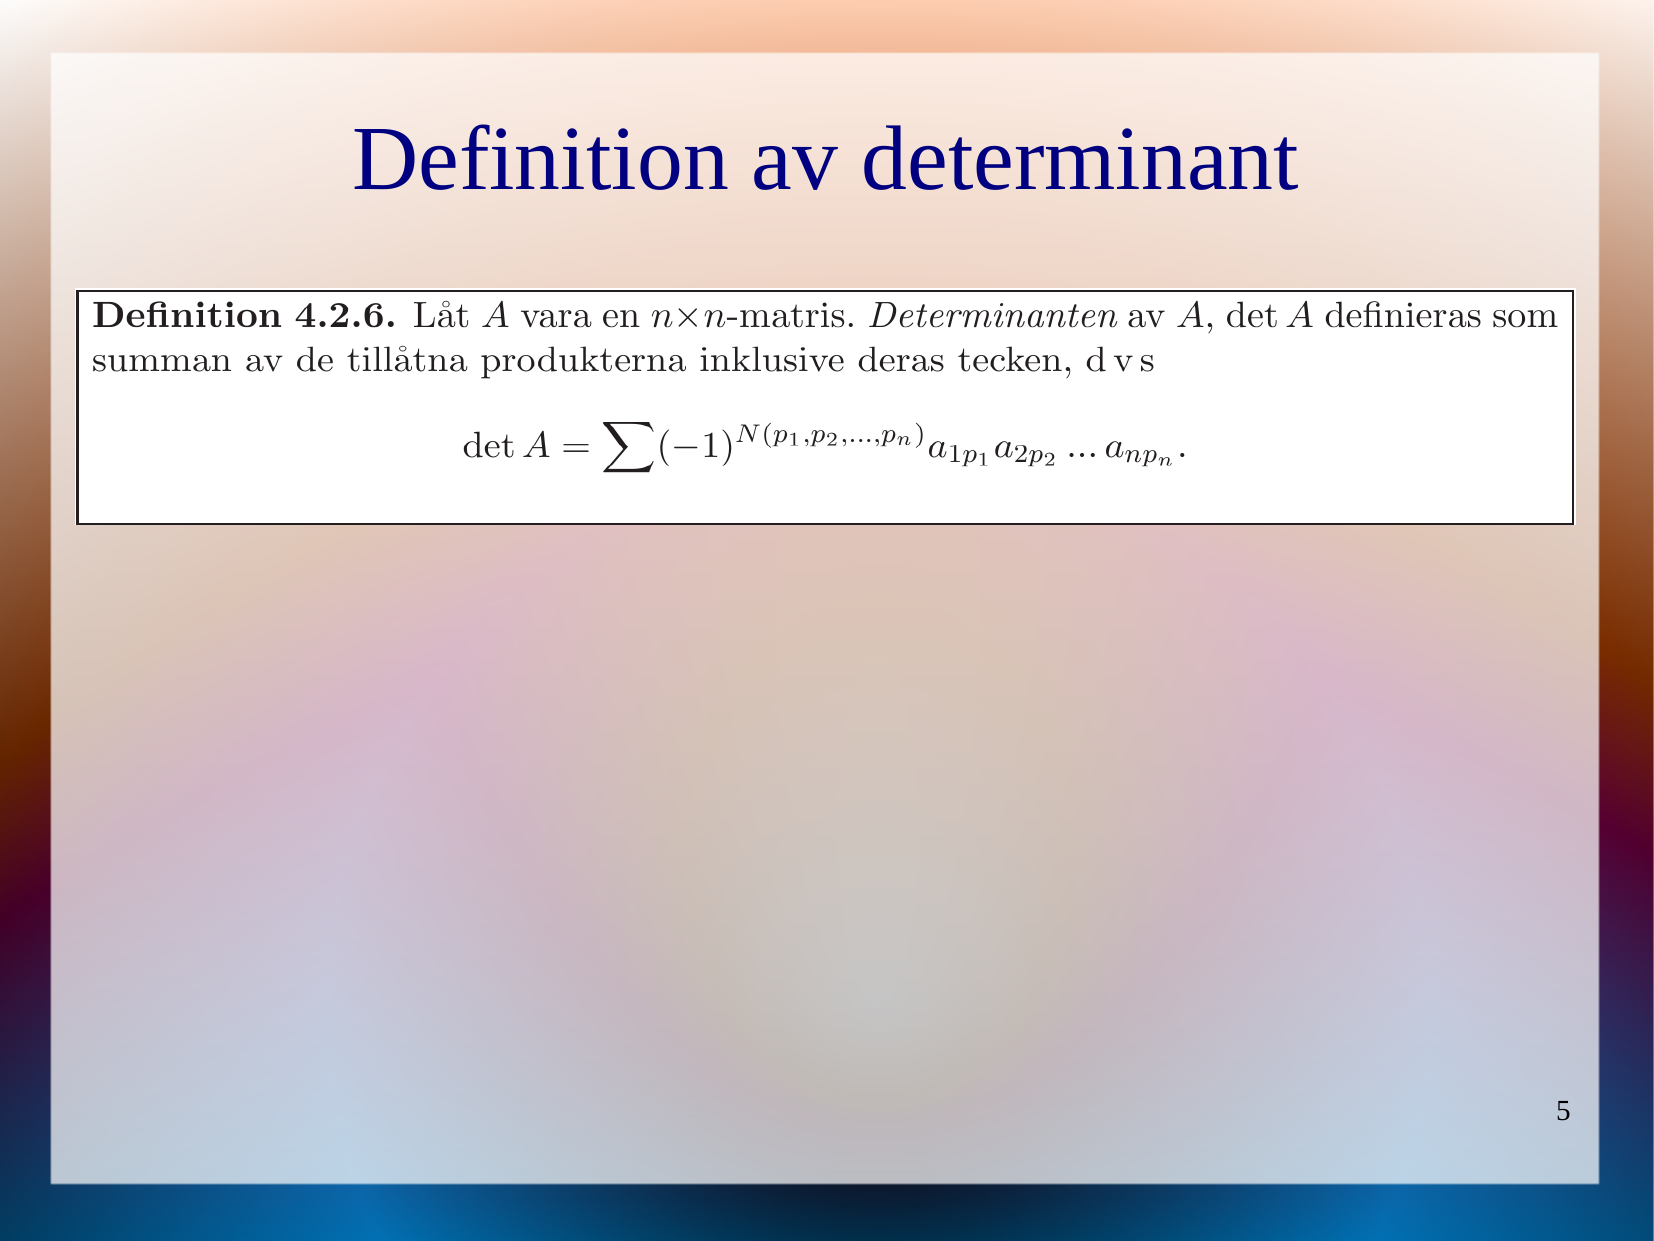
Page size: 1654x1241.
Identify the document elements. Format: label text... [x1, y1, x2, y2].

title Definition av determinant [82, 55, 1571, 263]
picture [0, 0, 1654, 1241]
